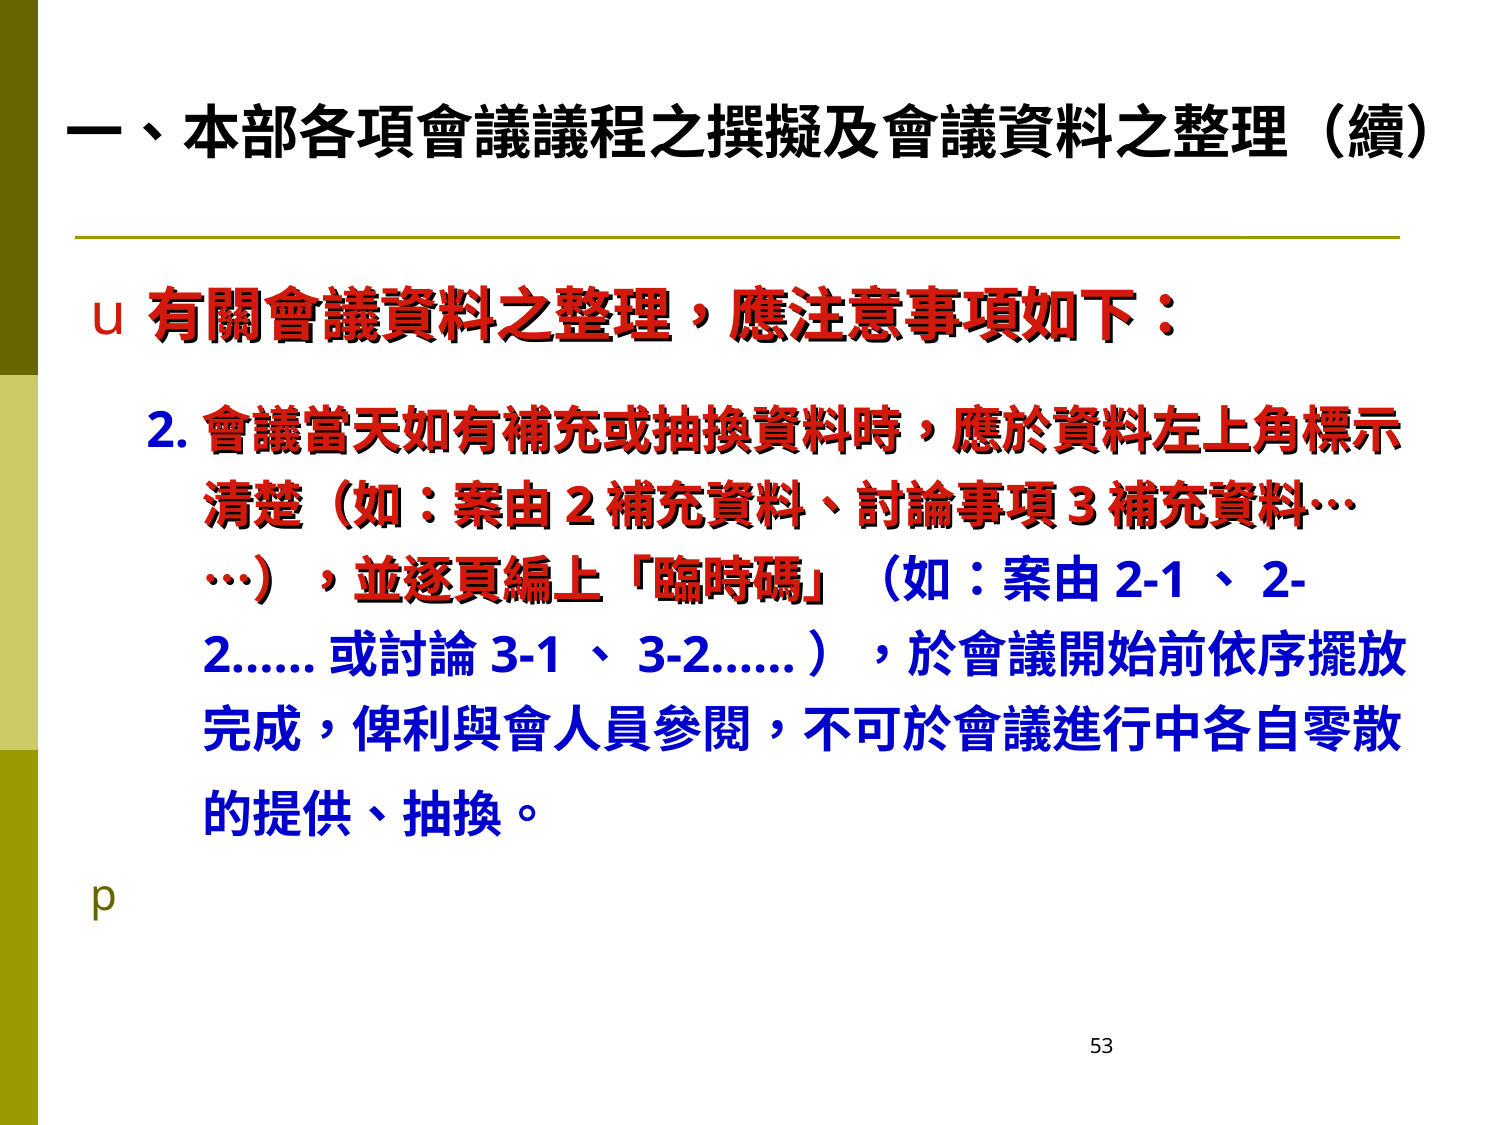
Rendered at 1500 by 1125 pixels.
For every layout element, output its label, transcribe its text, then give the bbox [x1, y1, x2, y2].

text_box [1074, 1025, 1426, 1101]
text_box 一、本部各項會議議程之撰擬及會議資料之整理（續） [29, 46, 1500, 173]
list 有關會議資料之整理，應注意事項如下： 2.會議當天如有補充或抽換資料時，應於資料左上角標示清楚（如：案由2補充資料、討論事項3補充資料……），並逐頁編上「臨時碼」（如：案由2-1、2-2……或討論3-1、3-2……），於會議開始前依序擺放完成，俾利與會人員參閱，不可於會議進行中各自零散的提供、抽換。 [75, 262, 1426, 1006]
